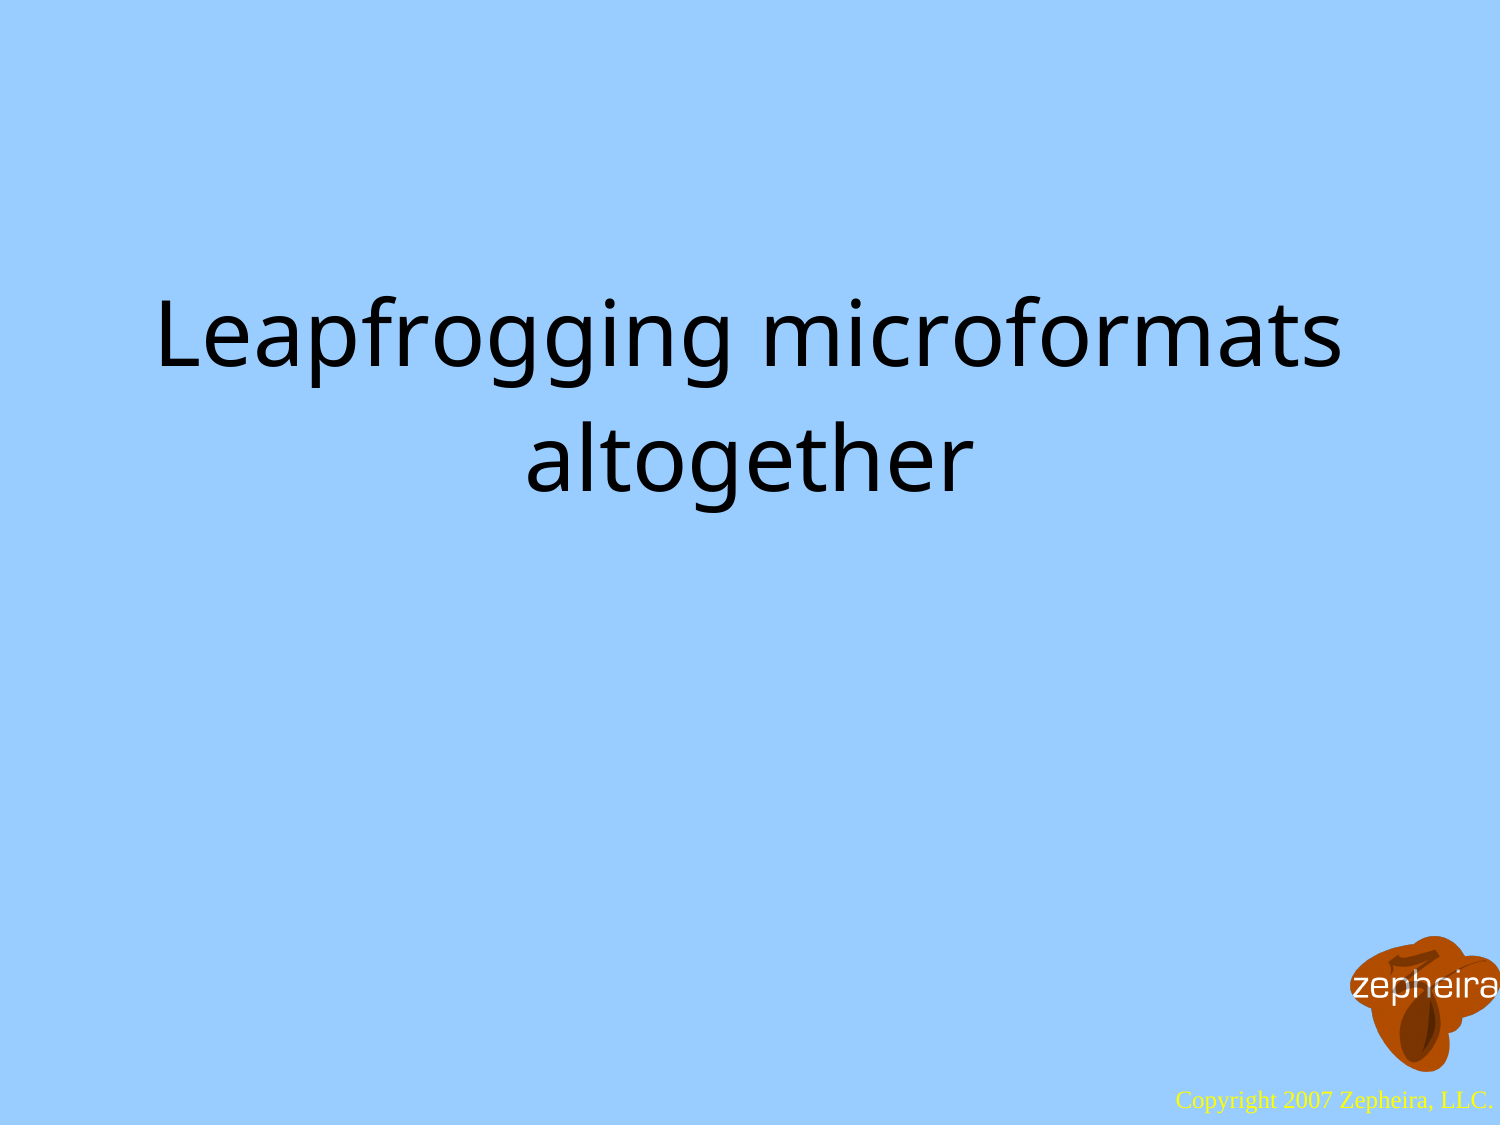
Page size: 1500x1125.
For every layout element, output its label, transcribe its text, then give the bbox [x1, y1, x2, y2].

picture [1350, 936, 1500, 1072]
title Leapfrogging microformats altogether [75, 290, 1425, 497]
